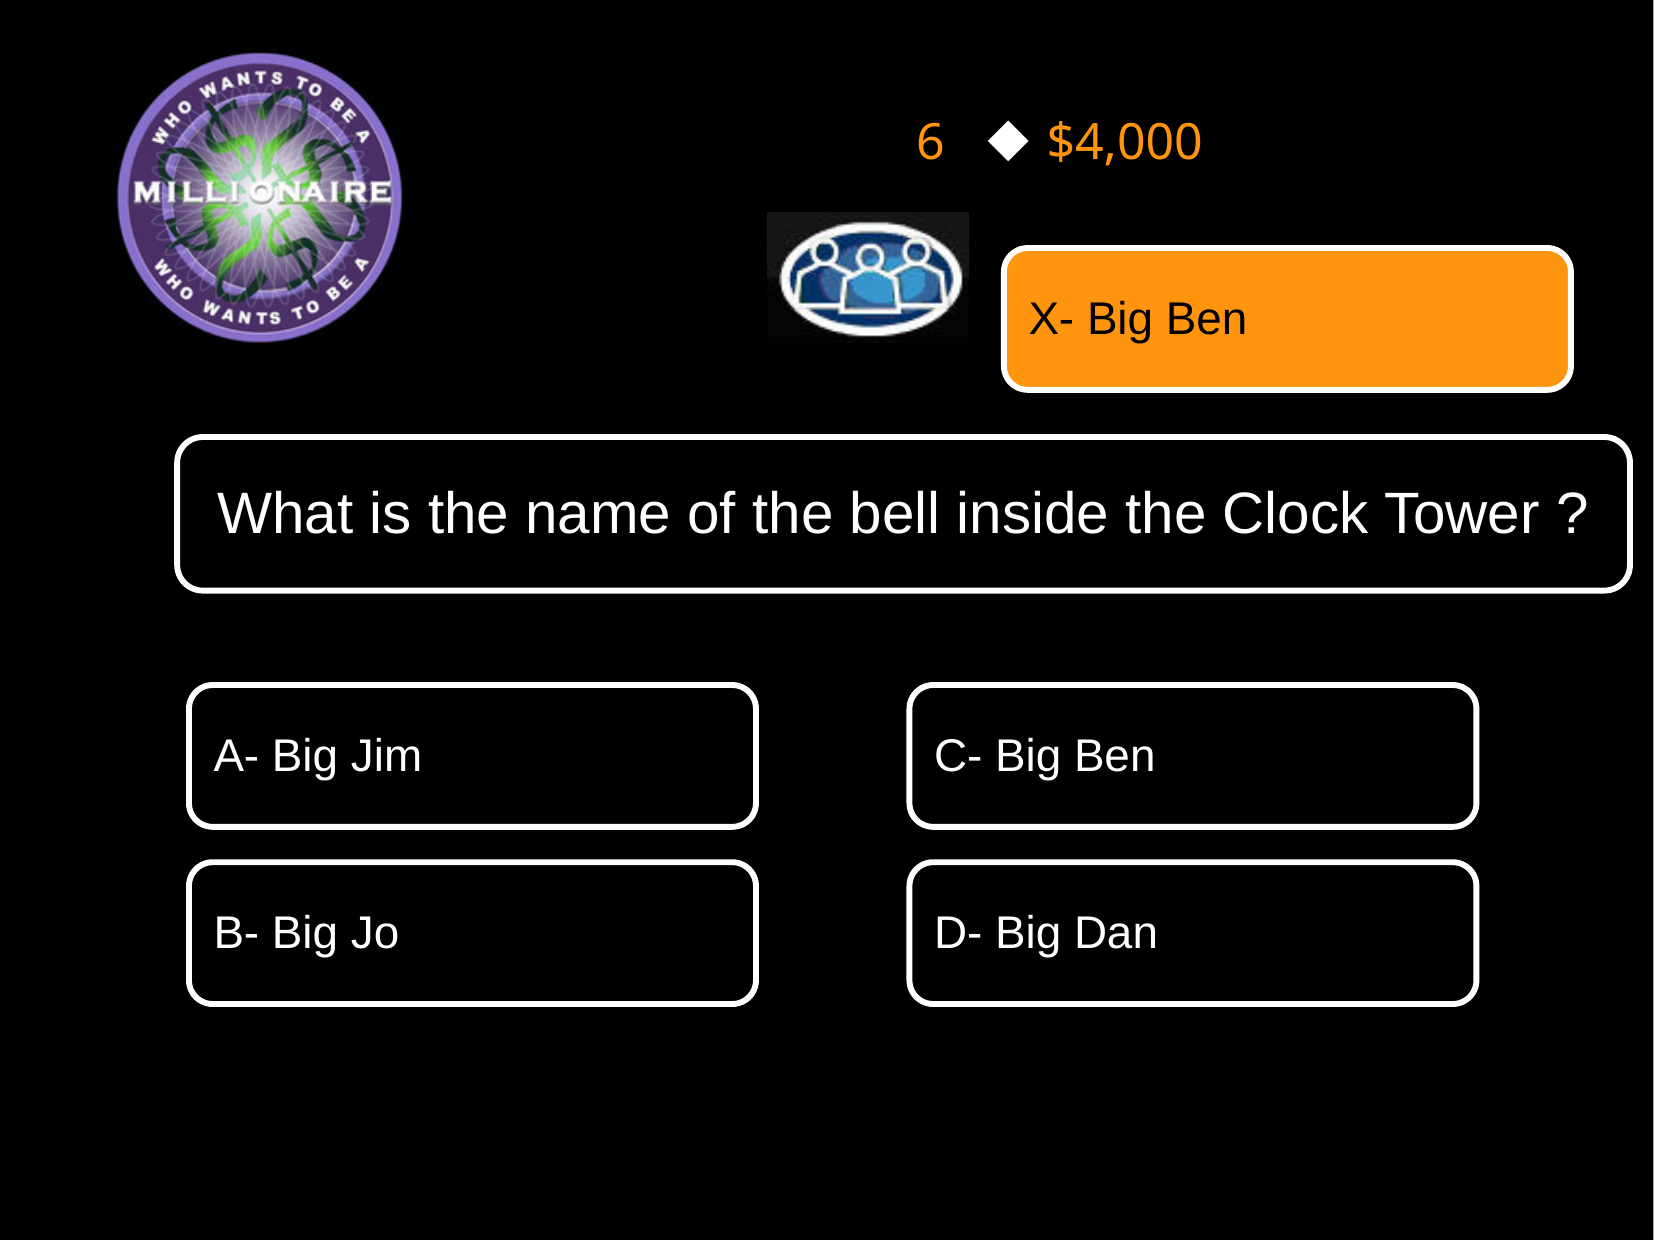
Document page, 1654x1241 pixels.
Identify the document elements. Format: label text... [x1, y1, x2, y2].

picture [59, 41, 477, 355]
text_box A- Big Jim [188, 685, 756, 827]
text_box 6  $4,000 [774, 106, 1458, 257]
picture [767, 212, 969, 343]
text_box D- Big Dan [909, 862, 1477, 1004]
text_box What is the name of the bell inside the Clock Tower ? [177, 437, 1630, 591]
text_box B- Big Jo [188, 862, 756, 1004]
text_box X- Big Ben [1003, 248, 1571, 390]
text_box C- Big Ben [909, 685, 1477, 827]
